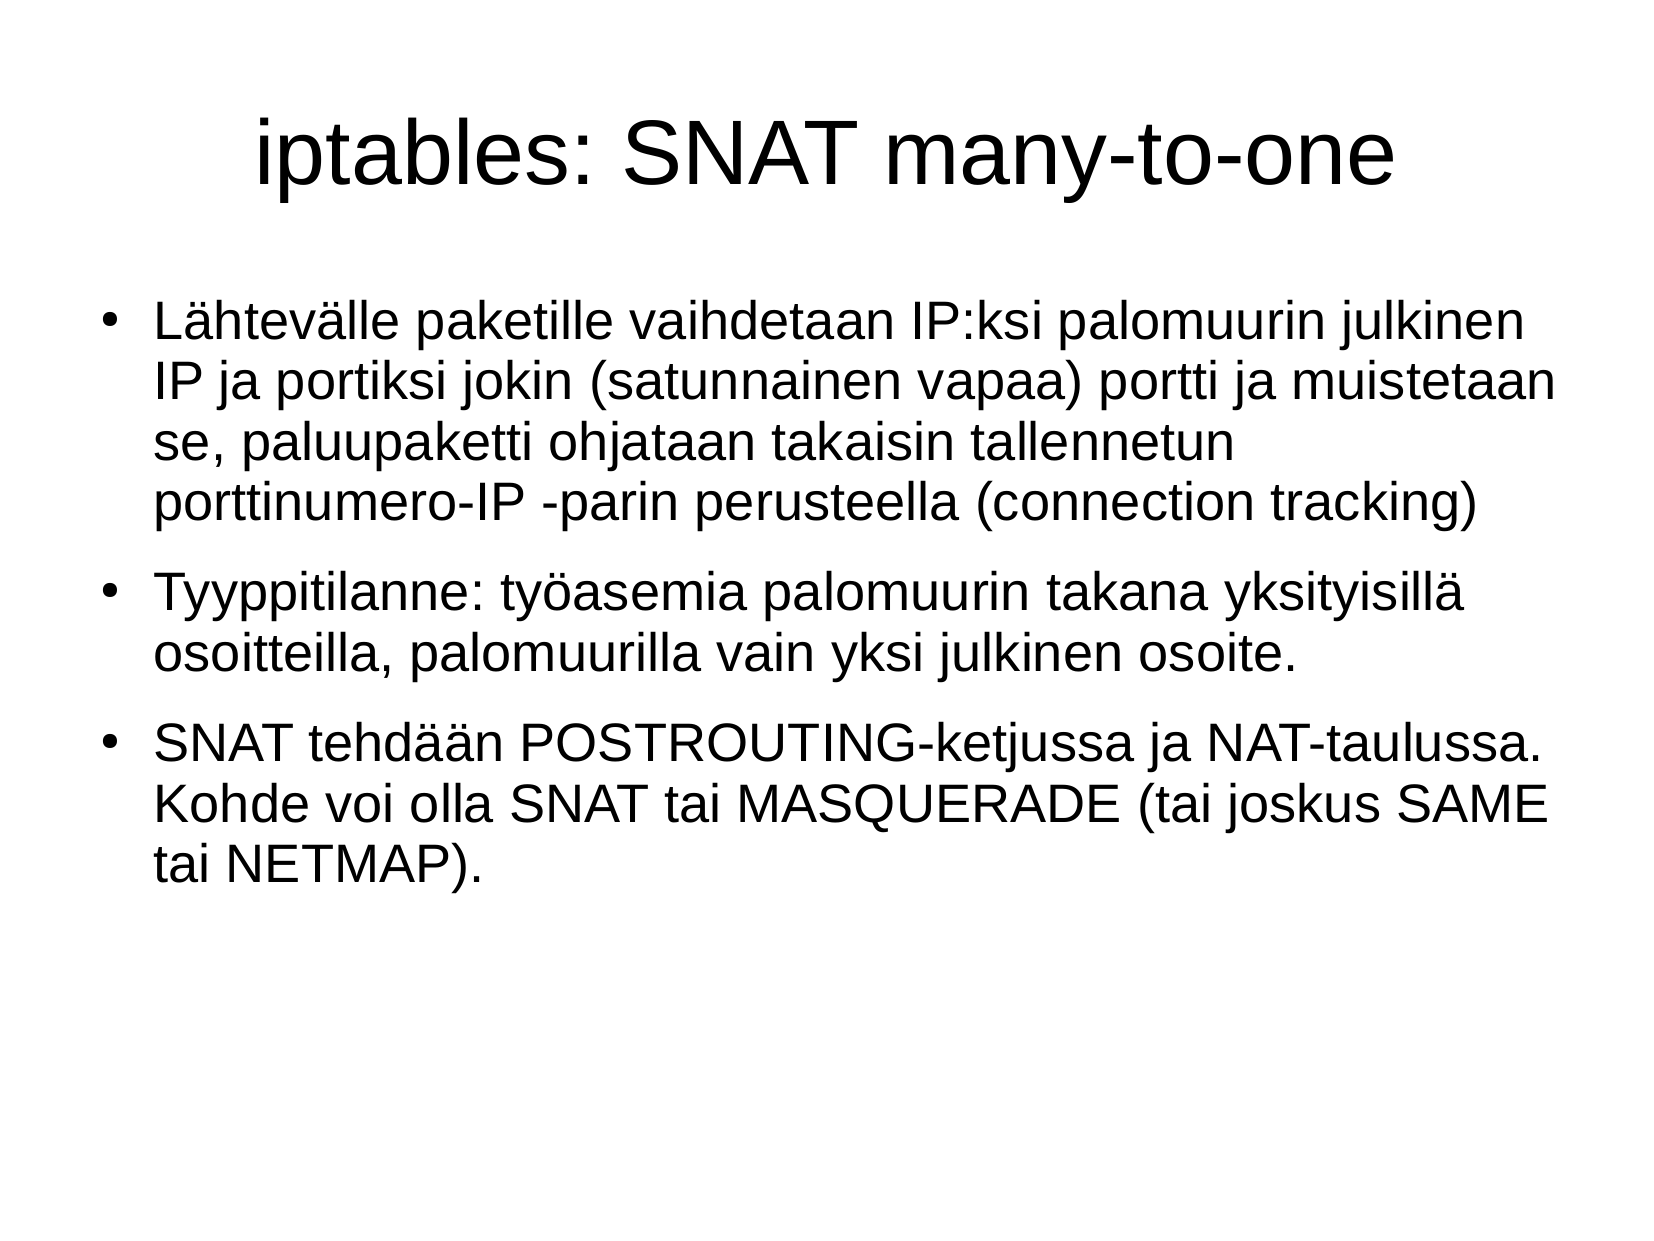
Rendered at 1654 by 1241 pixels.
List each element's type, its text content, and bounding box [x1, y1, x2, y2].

list Lähtevälle paketille vaihdetaan IP:ksi palomuurin julkinen IP ja portiksi jokin (satunnainen vapaa) portti ja muistetaan se, paluupaketti ohjataan takaisin tallennetun porttinumero-IP -parin perusteella (connection tracking) Tyyppitilanne: työasemia palomuurin takana yksityisillä osoitteilla, palomuurilla vain yksi julkinen osoite. SNAT tehdään POSTROUTING-ketjussa ja NAT-taulussa. Kohde voi olla SNAT tai MASQUERADE (tai joskus SAME tai NETMAP). [82, 290, 1571, 1010]
title iptables: SNAT many-to-one [82, 49, 1571, 257]
